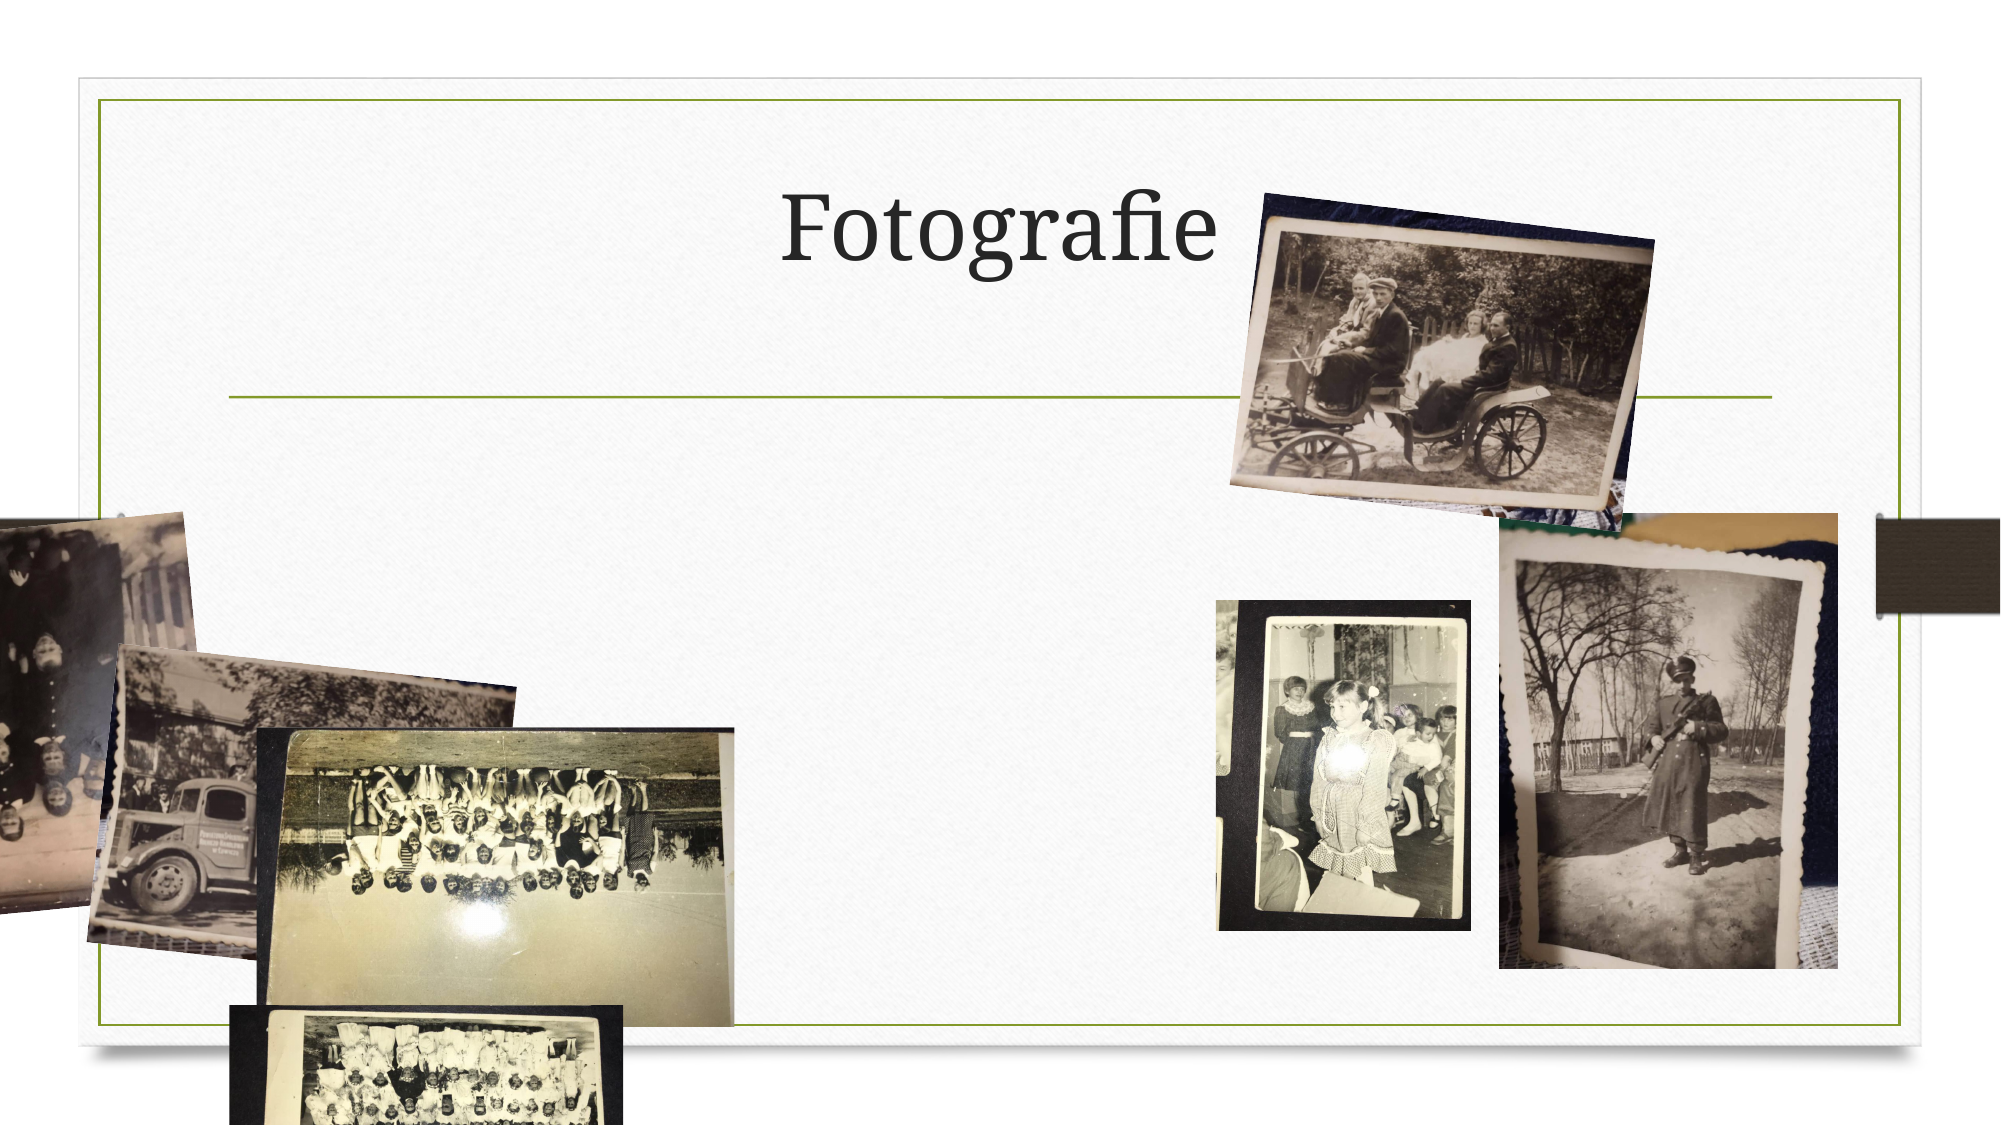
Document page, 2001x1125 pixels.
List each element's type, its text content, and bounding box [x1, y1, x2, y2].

picture [0, 511, 735, 1125]
title Fotografie [212, 161, 1788, 375]
picture [1229, 192, 1838, 969]
picture [1215, 600, 1496, 931]
